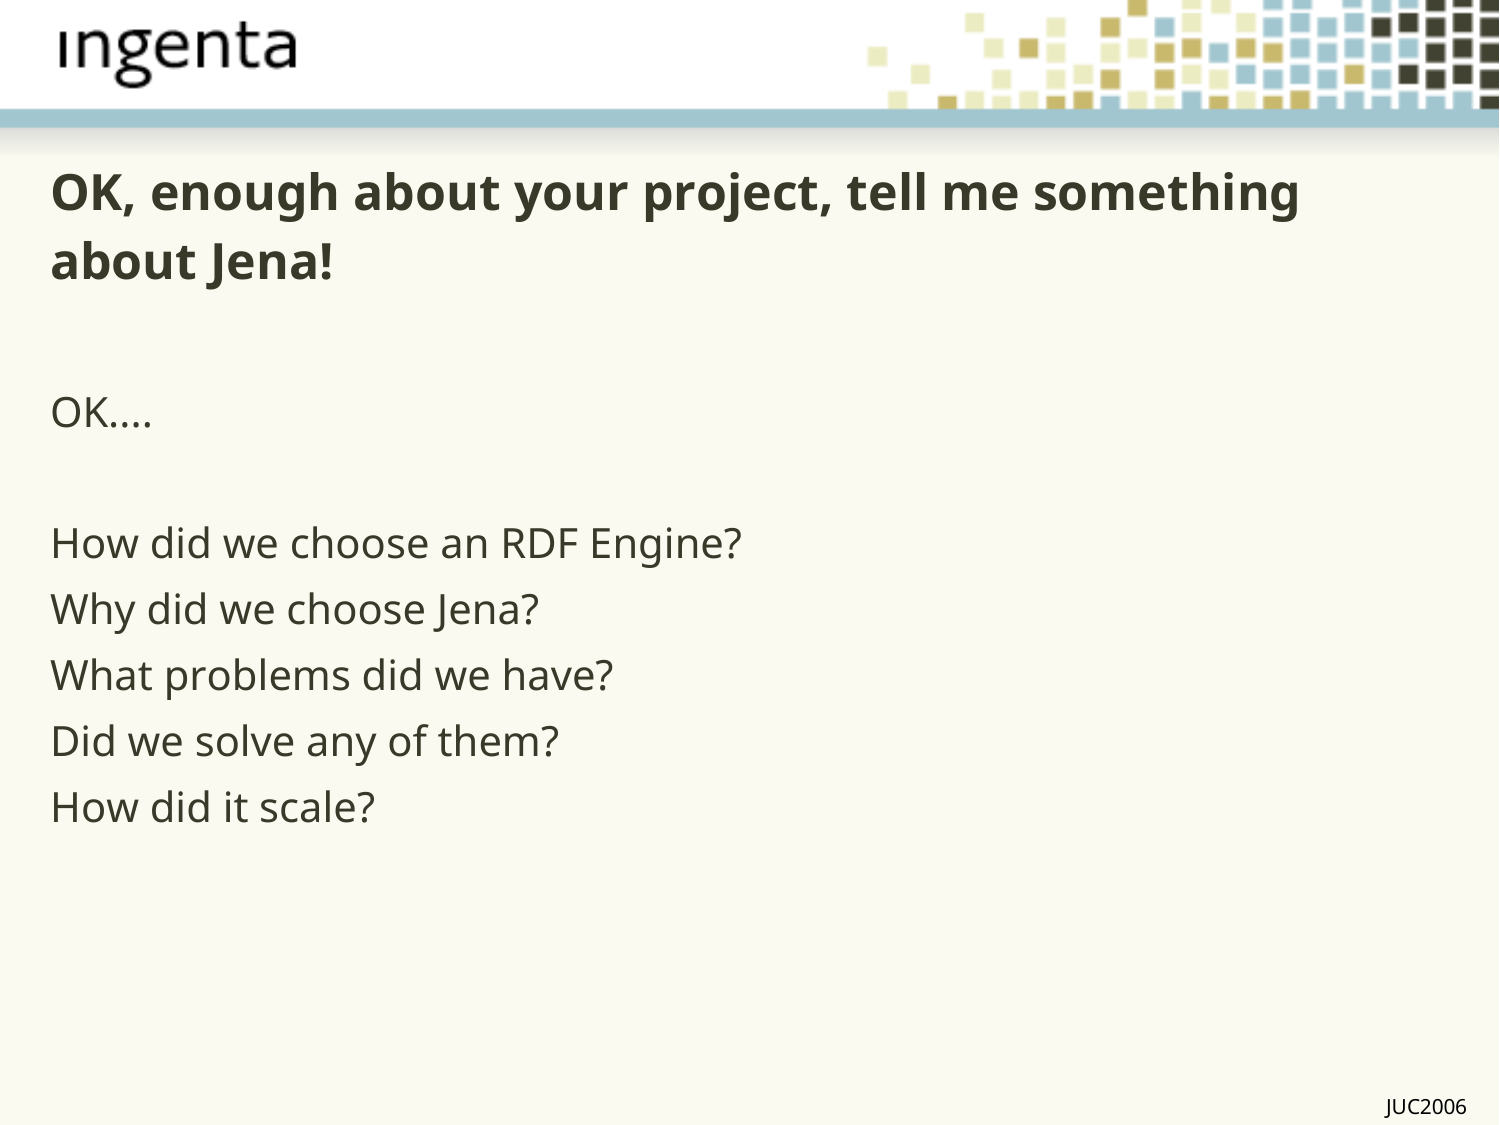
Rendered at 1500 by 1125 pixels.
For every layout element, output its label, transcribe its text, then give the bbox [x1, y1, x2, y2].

list OK.... How did we choose an RDF Engine? Why did we choose Jena? What problems did we have? Did we solve any of them? How did it scale? [50, 262, 1375, 975]
picture [0, 0, 1499, 1125]
title OK, enough about your project, tell me something about Jena! [50, 164, 1375, 262]
